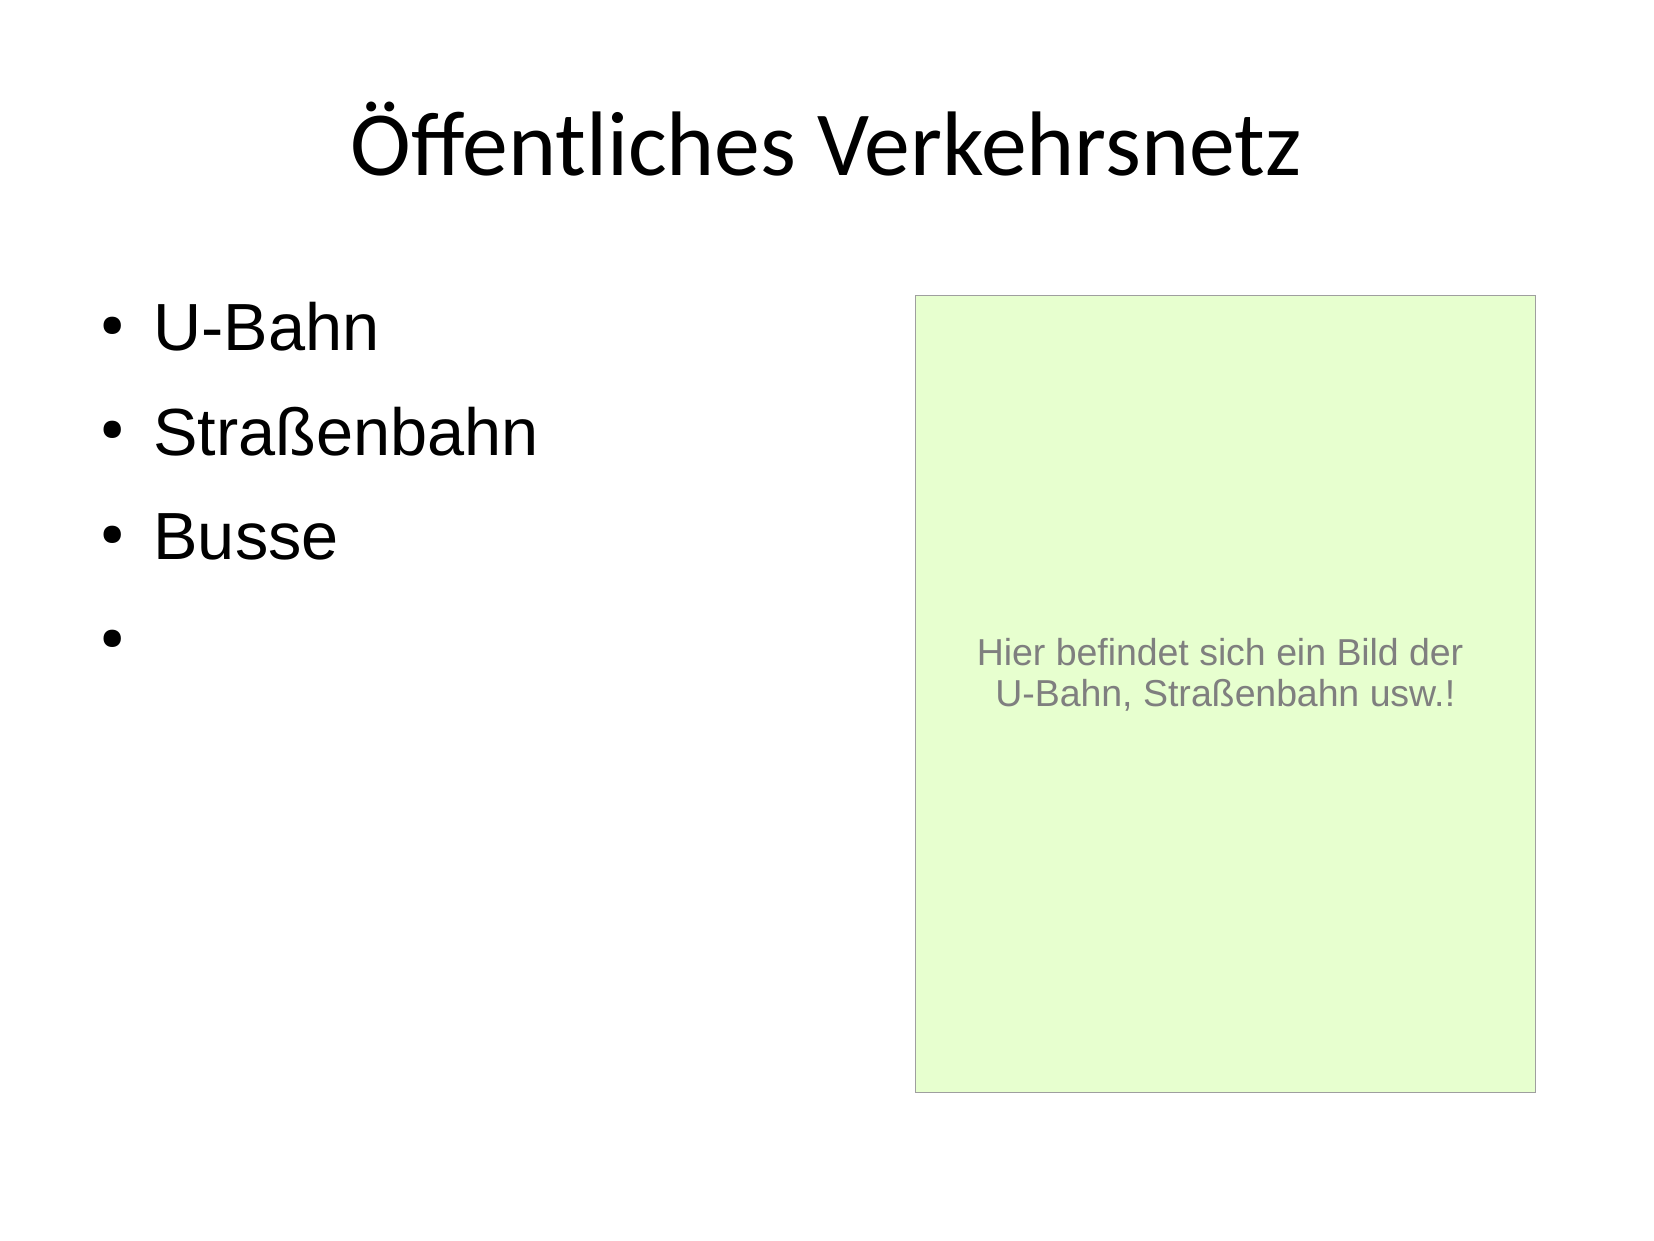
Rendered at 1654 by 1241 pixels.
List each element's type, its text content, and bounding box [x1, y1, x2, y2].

list U-Bahn Straßenbahn Busse [82, 290, 809, 1010]
text_box Hier befindet sich ein Bild der U-Bahn, Straßenbahn usw.! [915, 295, 1536, 1093]
title Öffentliches Verkehrsnetz [82, 49, 1571, 257]
